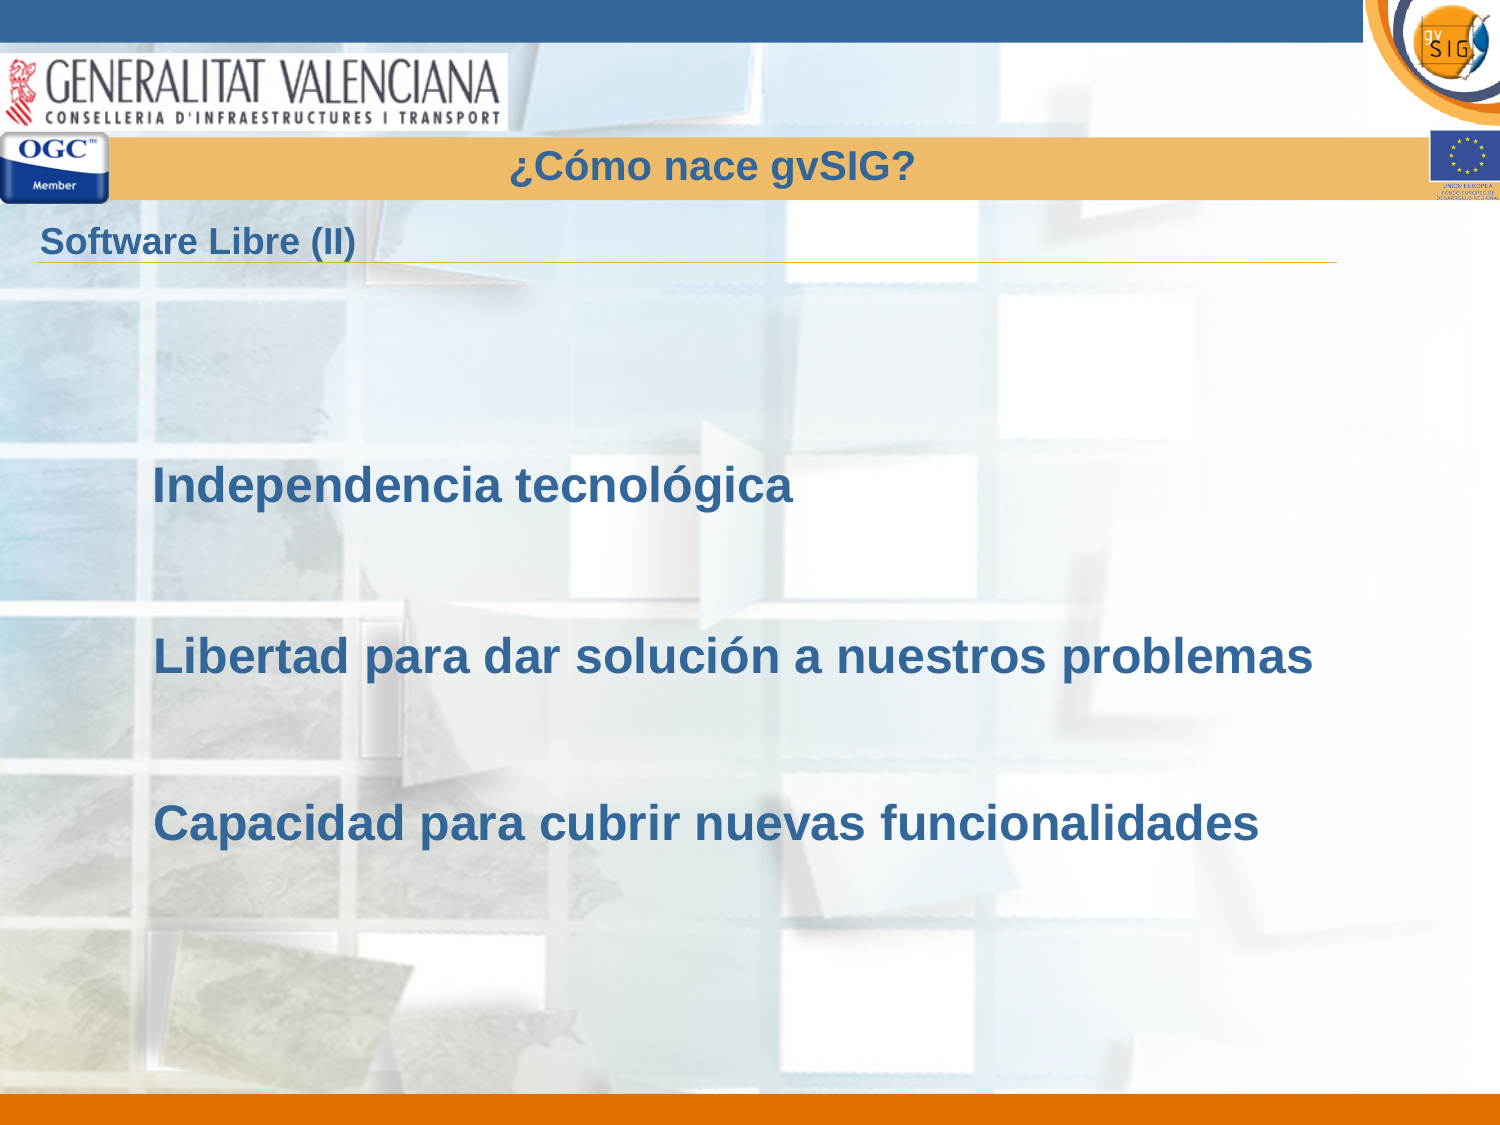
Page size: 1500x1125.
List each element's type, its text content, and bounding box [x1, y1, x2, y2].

text_box ¿Cómo nace gvSIG? [0, 137, 1426, 205]
text_box Independencia tecnológica Libertad para dar solución a nuestros problemas Capacidad para cubrir nuevas funcionalidades [139, 380, 1425, 780]
picture [0, 53, 508, 131]
picture [1363, 0, 1500, 127]
picture [0, 132, 109, 137]
text_box Software Libre (II) [25, 209, 946, 271]
picture [1429, 129, 1500, 200]
